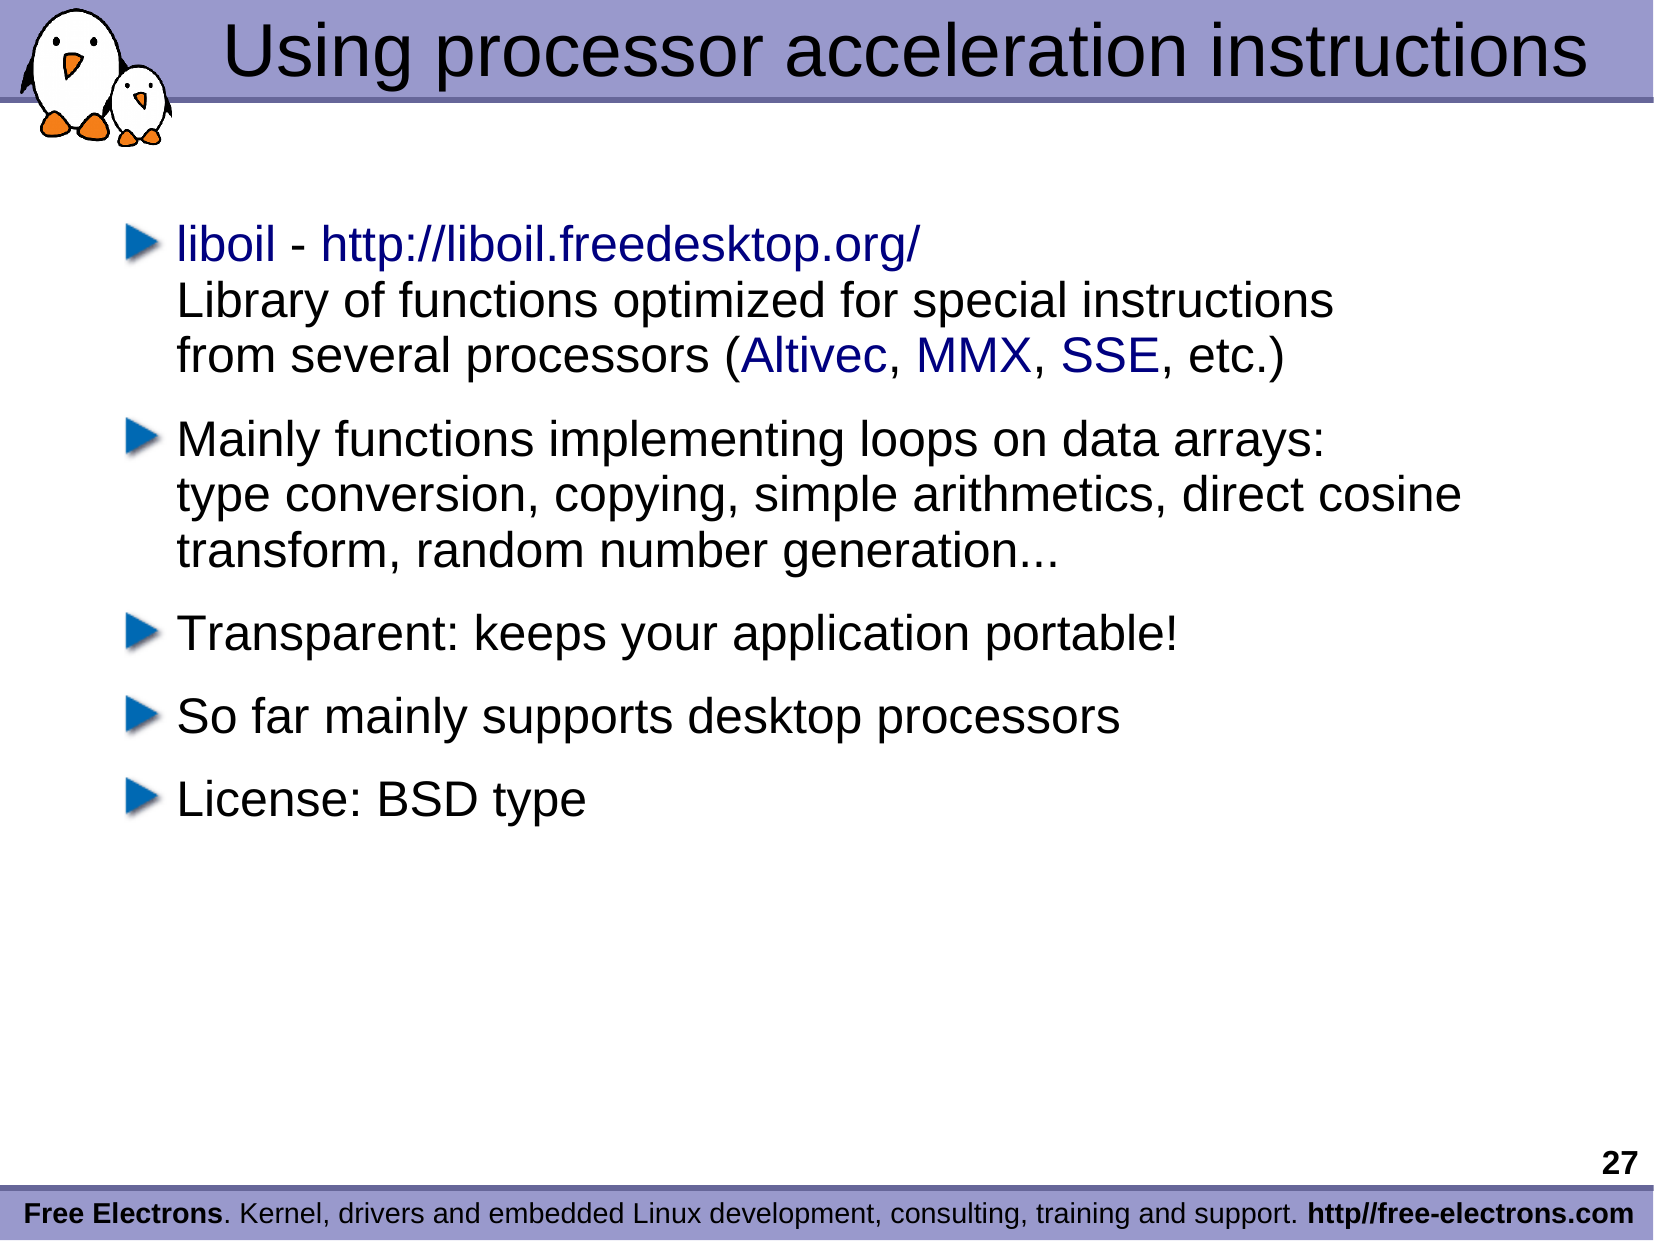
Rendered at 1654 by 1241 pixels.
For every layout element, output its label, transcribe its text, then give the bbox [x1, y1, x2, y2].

title Using processor acceleration instructions [161, 0, 1651, 100]
picture [20, 8, 172, 147]
list liboil - http://liboil.freedesktop.org/ Library of functions optimized for special instructions from several processors (Altivec, MMX, SSE, etc.) Mainly functions implementing loops on data arrays: type conversion, copying, simple arithmetics, direct cosine transform, random number generation... Transparent: keeps your application portable! So far mainly supports desktop processors License: BSD type [105, 216, 1518, 1066]
